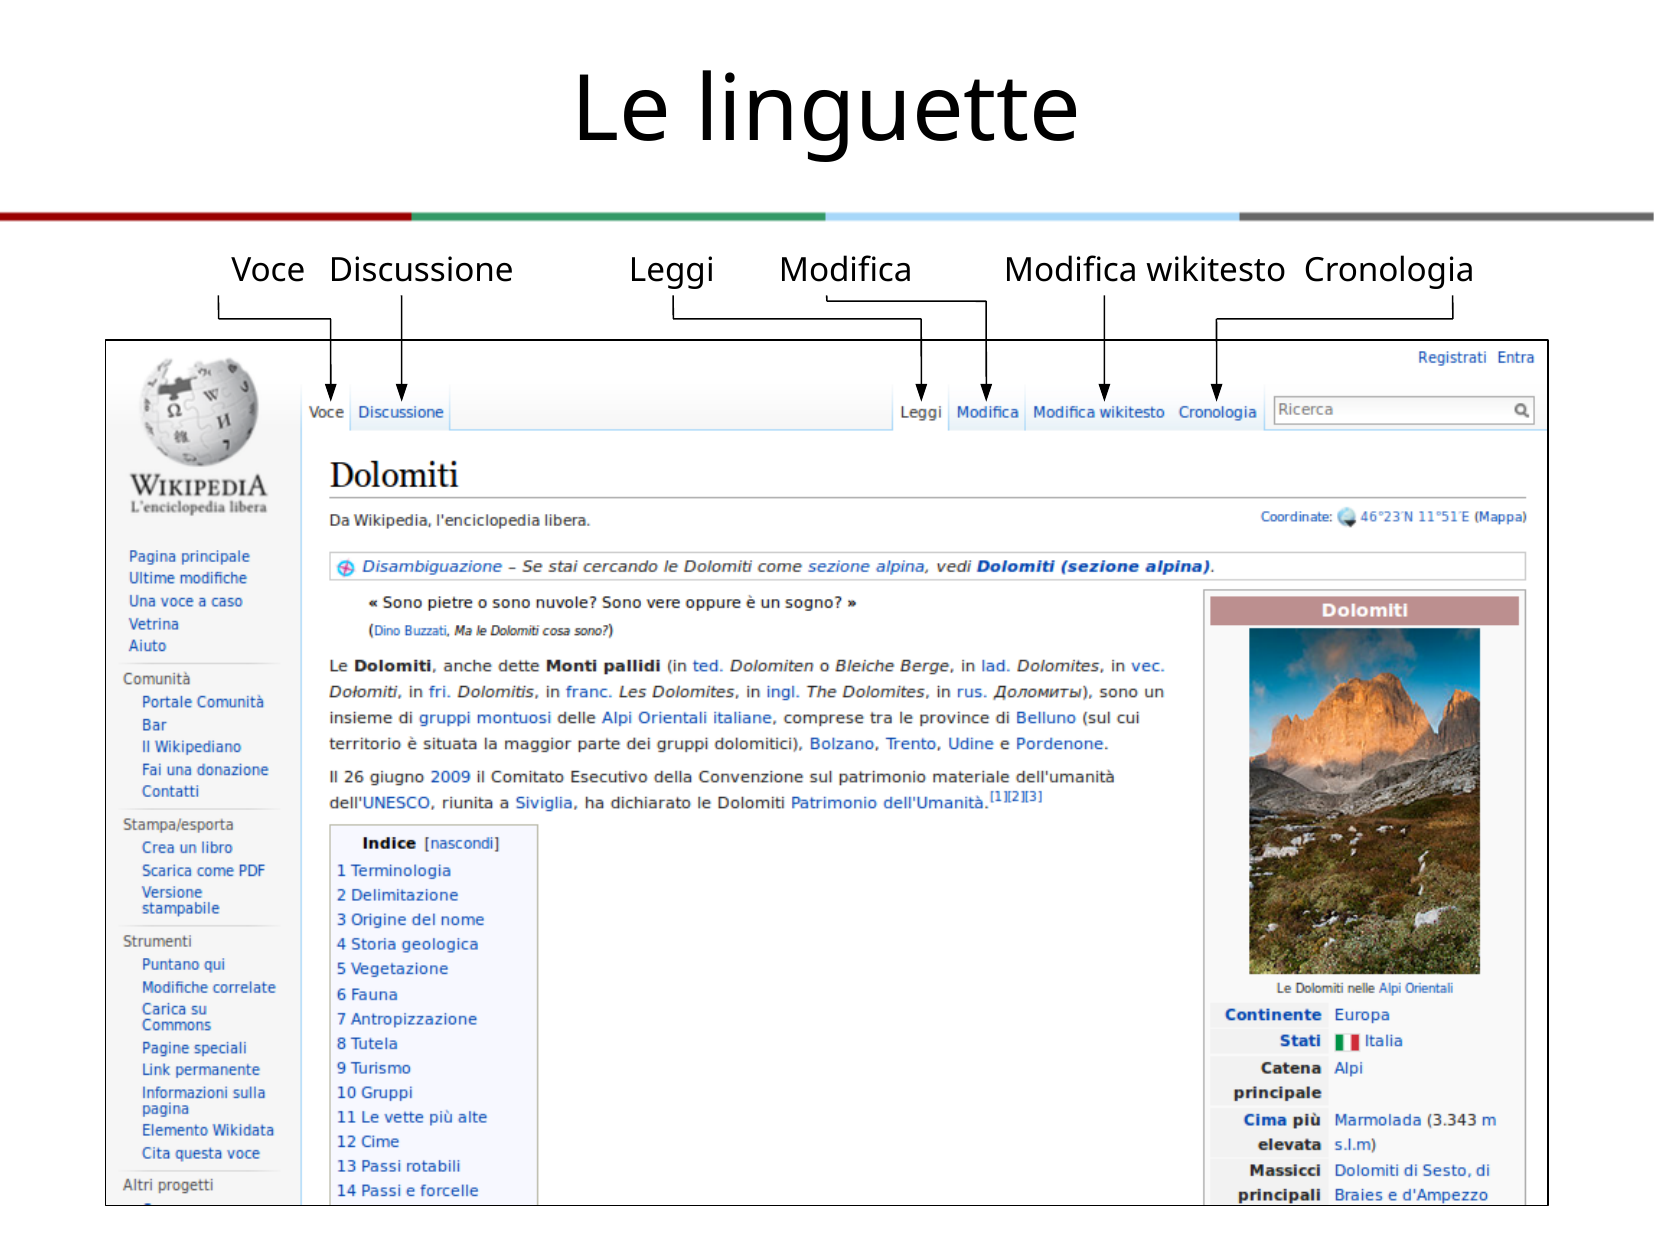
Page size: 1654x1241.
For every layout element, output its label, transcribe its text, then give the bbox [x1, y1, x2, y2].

picture [0, 200, 1654, 235]
text_box Voce Discussione Leggi Modifica Modifica wikitesto Cronologia [29, 248, 1625, 338]
picture [106, 340, 1548, 1205]
text_box Le linguette [82, 0, 1571, 200]
